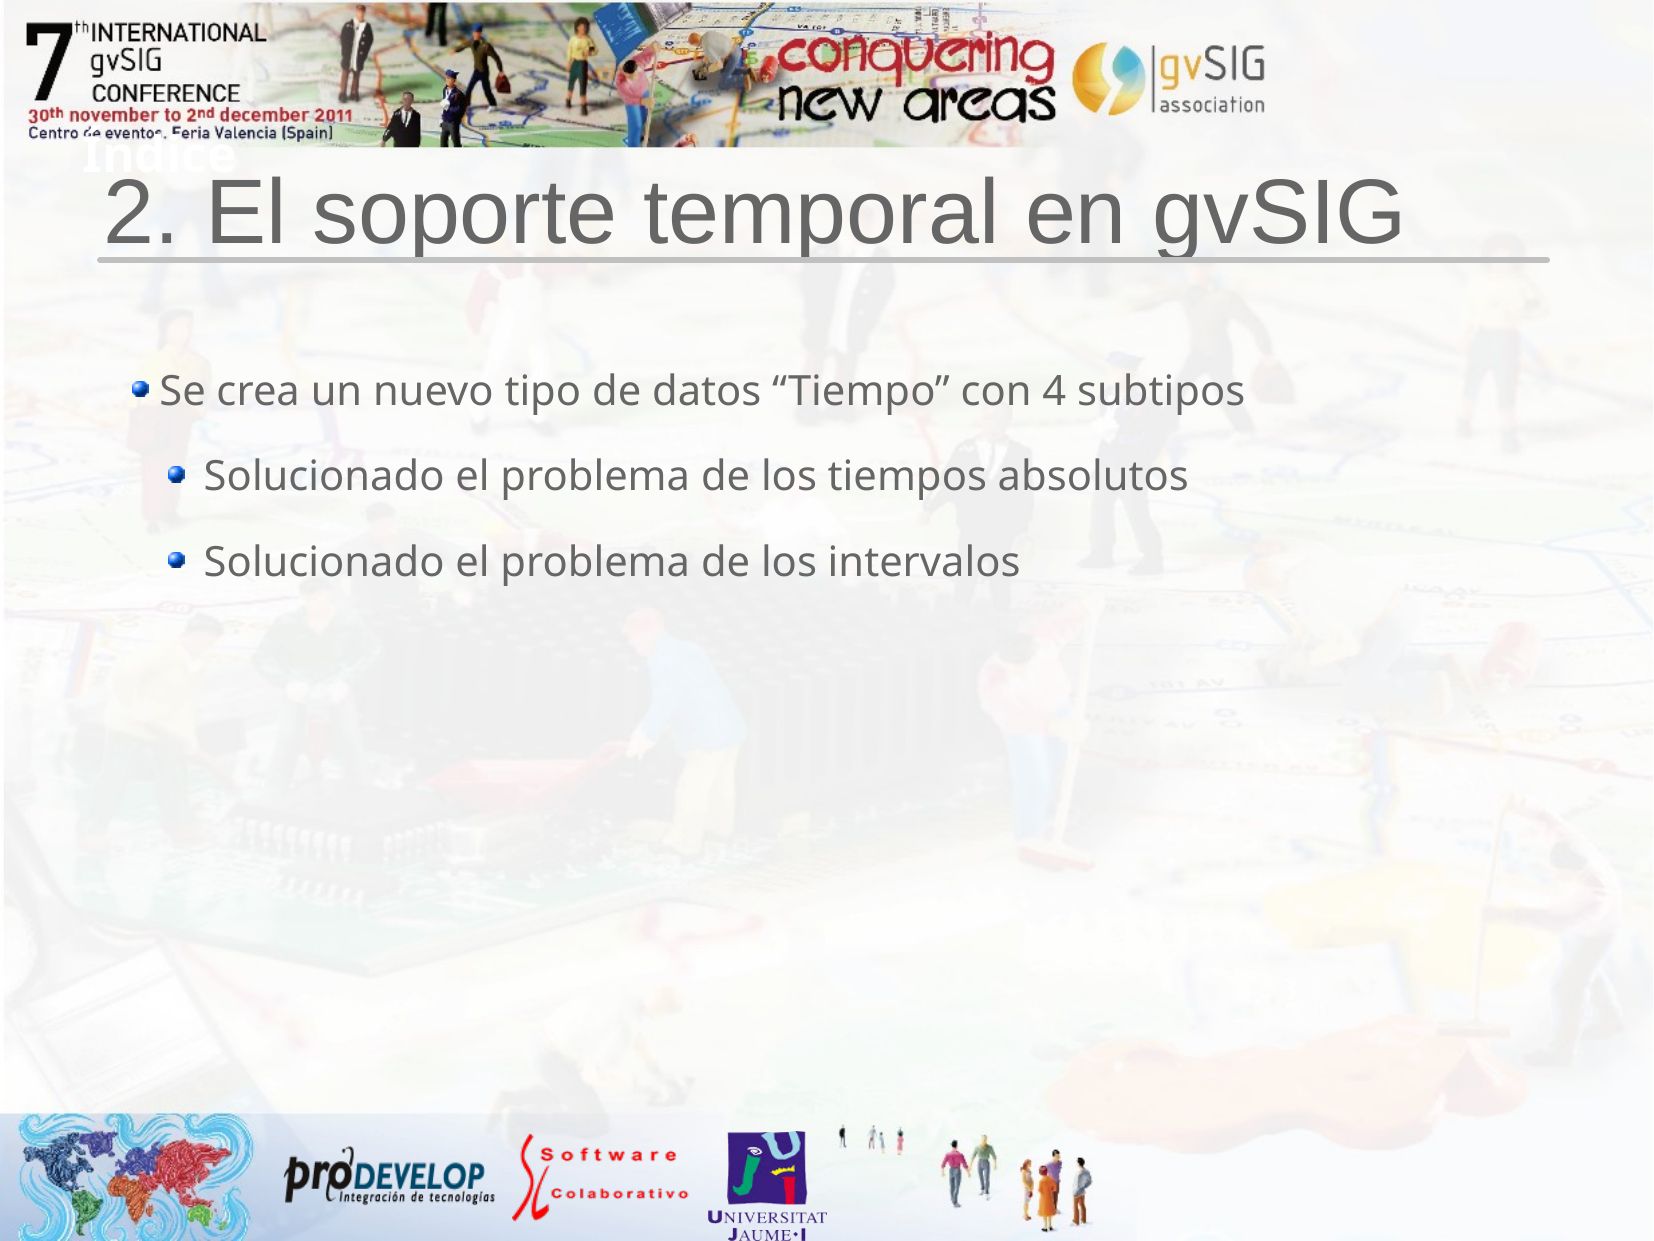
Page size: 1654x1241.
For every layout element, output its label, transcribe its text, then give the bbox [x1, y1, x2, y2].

title Índice [82, 49, 1571, 257]
text_box Se crea un nuevo tipo de datos “Tiempo” con 4 subtipos Solucionado el problema de los tiempos absolutos Solucionado el problema de los intervalos [118, 324, 1477, 684]
text_box 2. El soporte temporal en gvSIG [88, 153, 1424, 271]
picture [0, 0, 1654, 1241]
